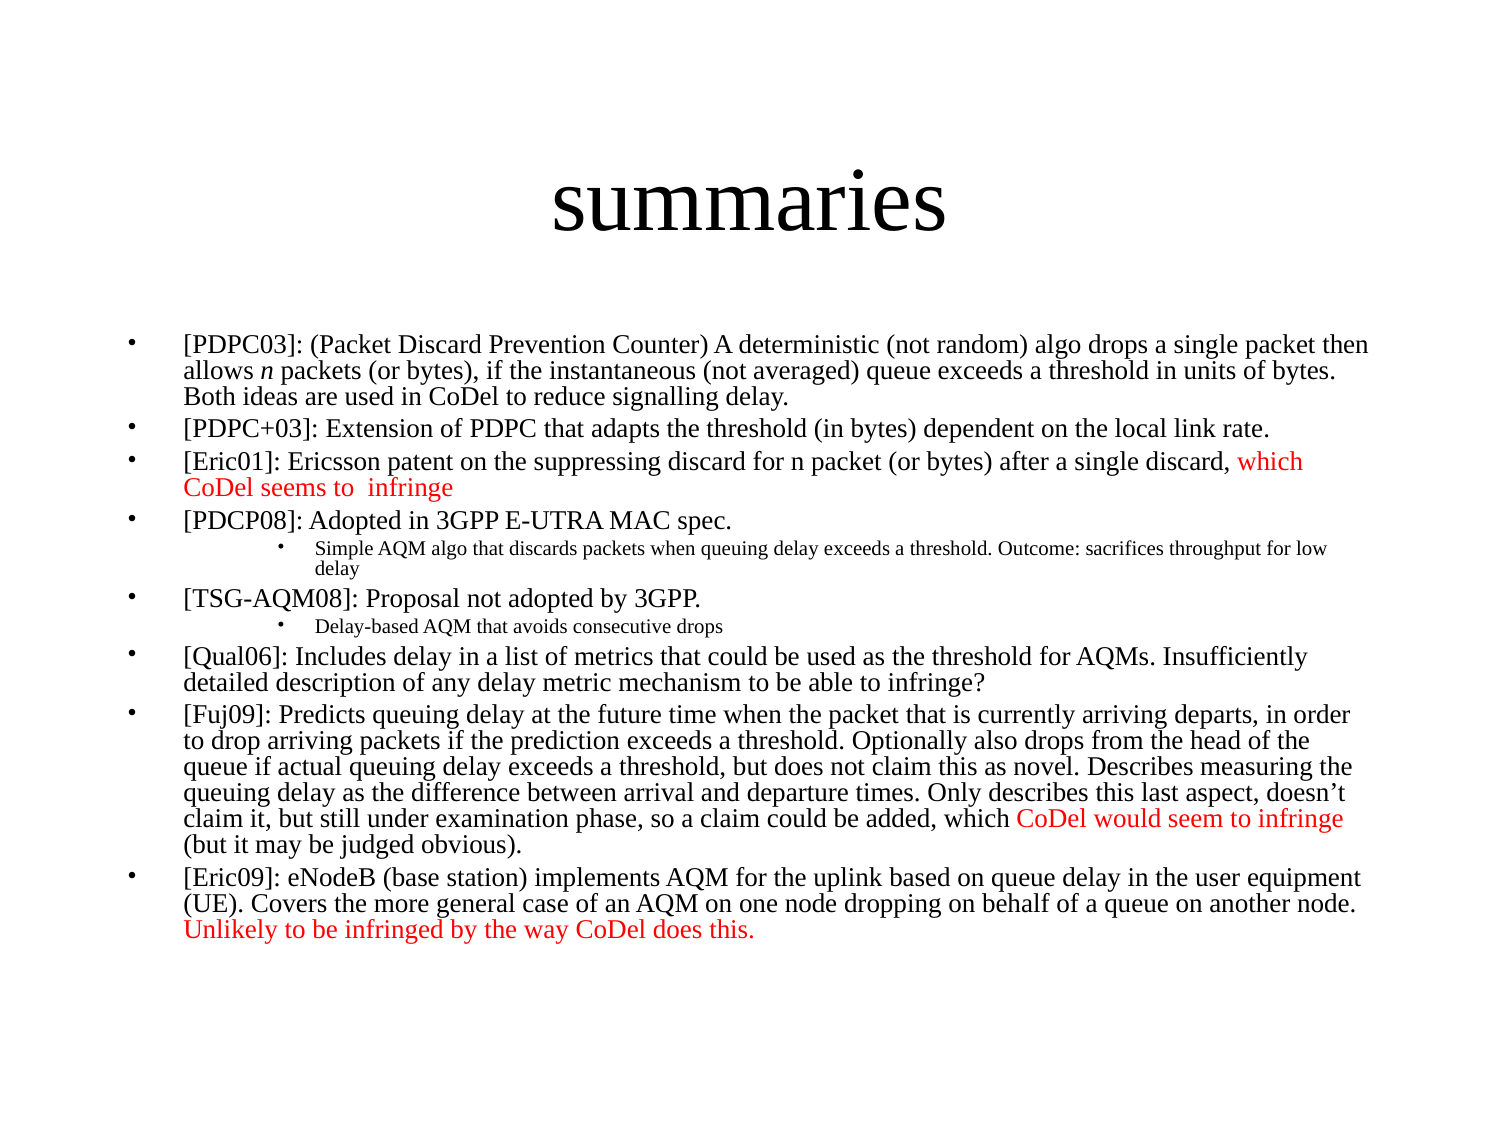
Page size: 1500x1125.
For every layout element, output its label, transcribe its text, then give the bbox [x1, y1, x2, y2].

text_box [PDPC03]: (Packet Discard Prevention Counter) A deterministic (not random) algo drops a single packet then allows n packets (or bytes), if the instantaneous (not averaged) queue exceeds a threshold in units of bytes. Both ideas are used in CoDel to reduce signalling delay. [PDPC+03]: Extension of PDPC that adapts the threshold (in bytes) dependent on the local link rate. [Eric01]: Ericsson patent on the suppressing discard for n packet (or bytes) after a single discard, which CoDel seems to infringe [PDCP08]: Adopted in 3GPP E-UTRA MAC spec. Simple AQM algo that discards packets when queuing delay exceeds a threshold. Outcome: sacrifices throughput for low delay [TSG-AQM08]: Proposal not adopted by 3GPP. Delay-based AQM that avoids consecutive drops [Qual06]: Includes delay in a list of metrics that could be used as the threshold for AQMs. Insufficiently detailed description of any delay metric mechanism to be able to infringe? [Fuj09]: Predicts queuing delay at the future time when the packet that is currently arriving departs, in order to drop arriving packets if the prediction exceeds a threshold. Optionally also drops from the head of the queue if actual queuing delay exceeds a threshold, but does not claim this as novel. Describes measuring the queuing delay as the difference between arrival and departure times. Only describes this last aspect, doesn’t claim it, but still under examination phase, so a claim could be added, which CoDel would seem to infringe (but it may be judged obvious). [Eric09]: eNodeB (base station) implements AQM for the uplink based on queue delay in the user equipment (UE). Covers the more general case of an AQM on one node dropping on behalf of a queue on another node. Unlikely to be infringed by the way CoDel does this. [112, 324, 1388, 1000]
text_box summaries [112, 99, 1388, 288]
